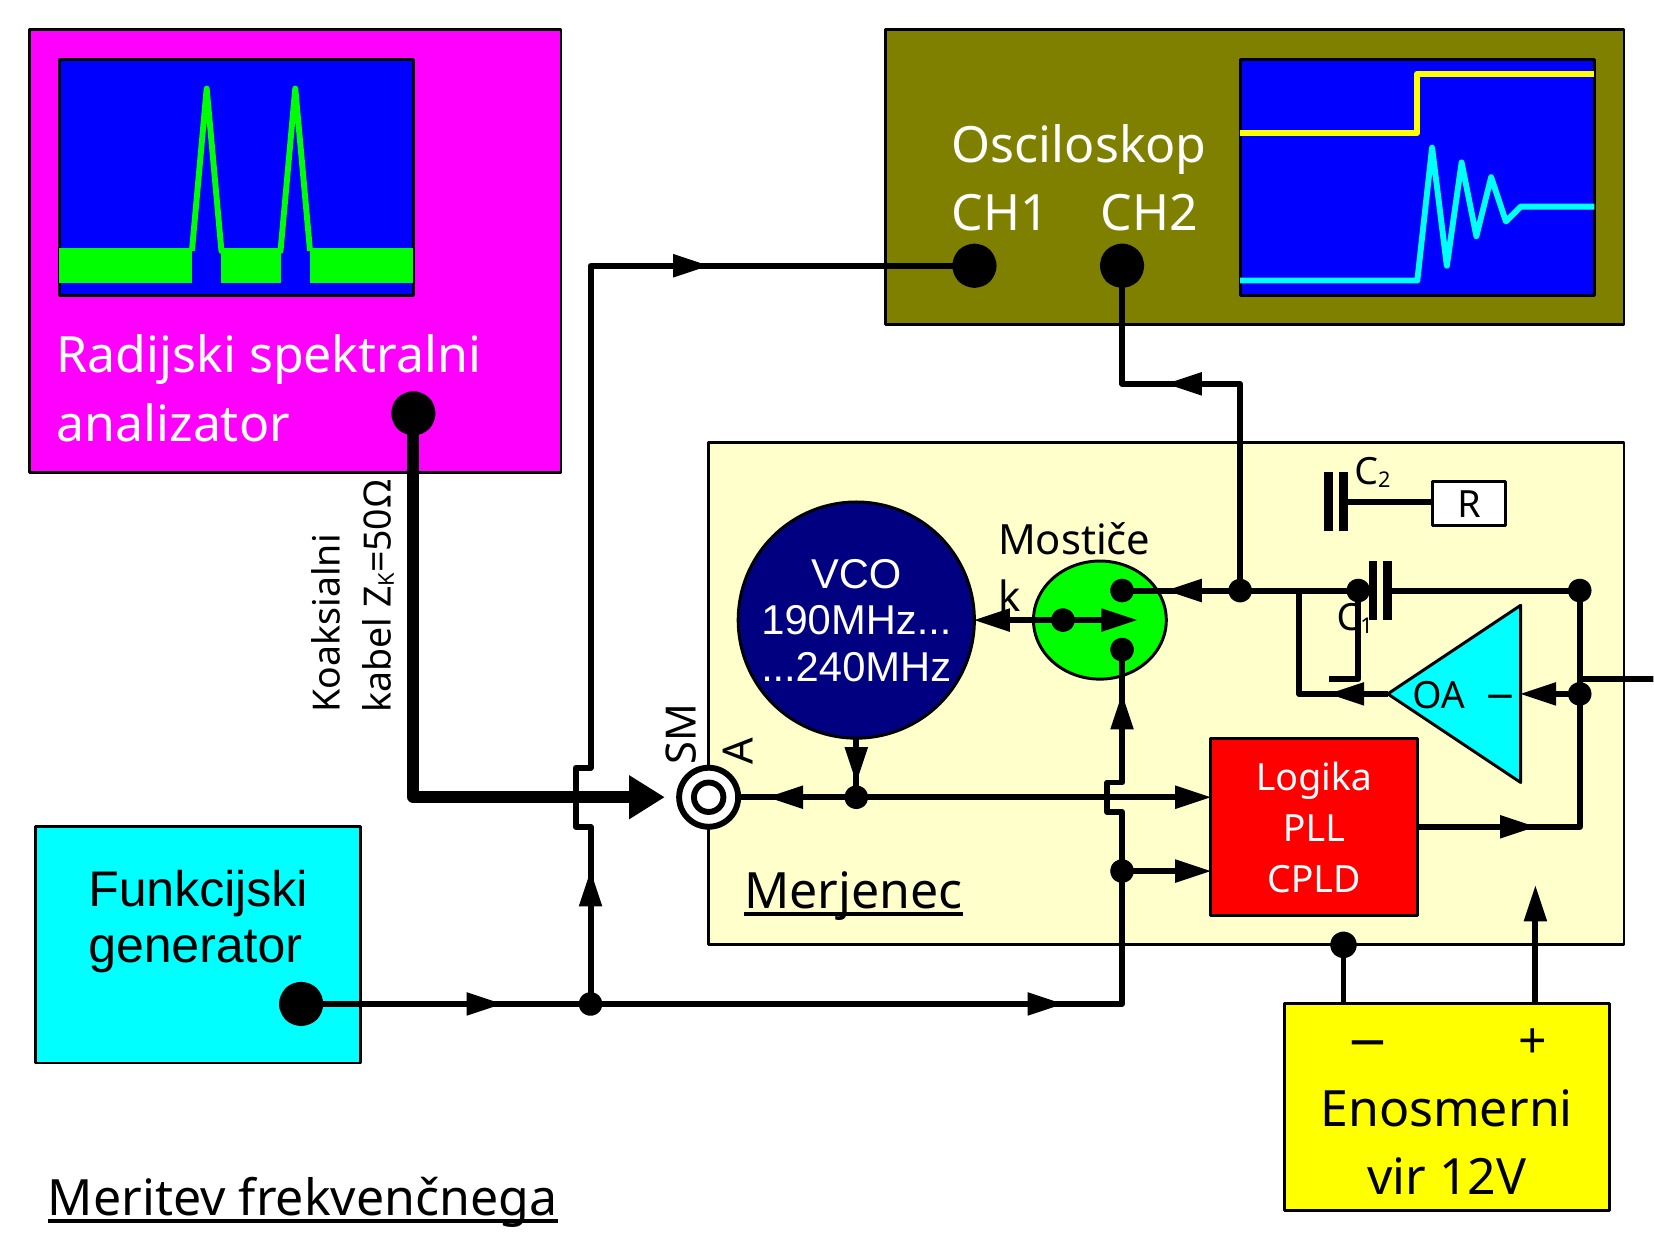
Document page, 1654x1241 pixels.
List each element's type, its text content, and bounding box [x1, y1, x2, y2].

text_box Koaksialni kabel ZK=50Ω [292, 432, 407, 728]
text_box [1240, 59, 1595, 277]
text_box Funkcijski generator [35, 826, 361, 1063]
text_box − + Enosmerni vir 12V [1284, 1003, 1610, 1211]
text_box Meritev frekvenčnega sintetizatorja [33, 1154, 872, 1230]
text_box Radijski spektralni analizator [29, 29, 562, 473]
text_box [1110, 798, 1210, 870]
text_box [679, 442, 1577, 945]
text_box [1125, 682, 1625, 945]
text_box VCO 190MHz... ...240MHz [738, 501, 975, 739]
text_box [1302, 594, 1577, 693]
text_box Osciloskop CH1 CH2 [885, 29, 1625, 325]
text_box [1240, 179, 1595, 296]
text_box C2 [1330, 434, 1415, 513]
text_box [1243, 442, 1625, 676]
text_box Merjenec [729, 847, 981, 923]
text_box R [1432, 481, 1506, 526]
text_box Mostiček [983, 501, 1176, 568]
text_box Logika PLL CPLD [1210, 738, 1418, 916]
text_box OA − [1388, 605, 1521, 783]
text_box C1 [1312, 580, 1397, 659]
text_box [59, 59, 414, 296]
text_box SMA [643, 667, 709, 780]
